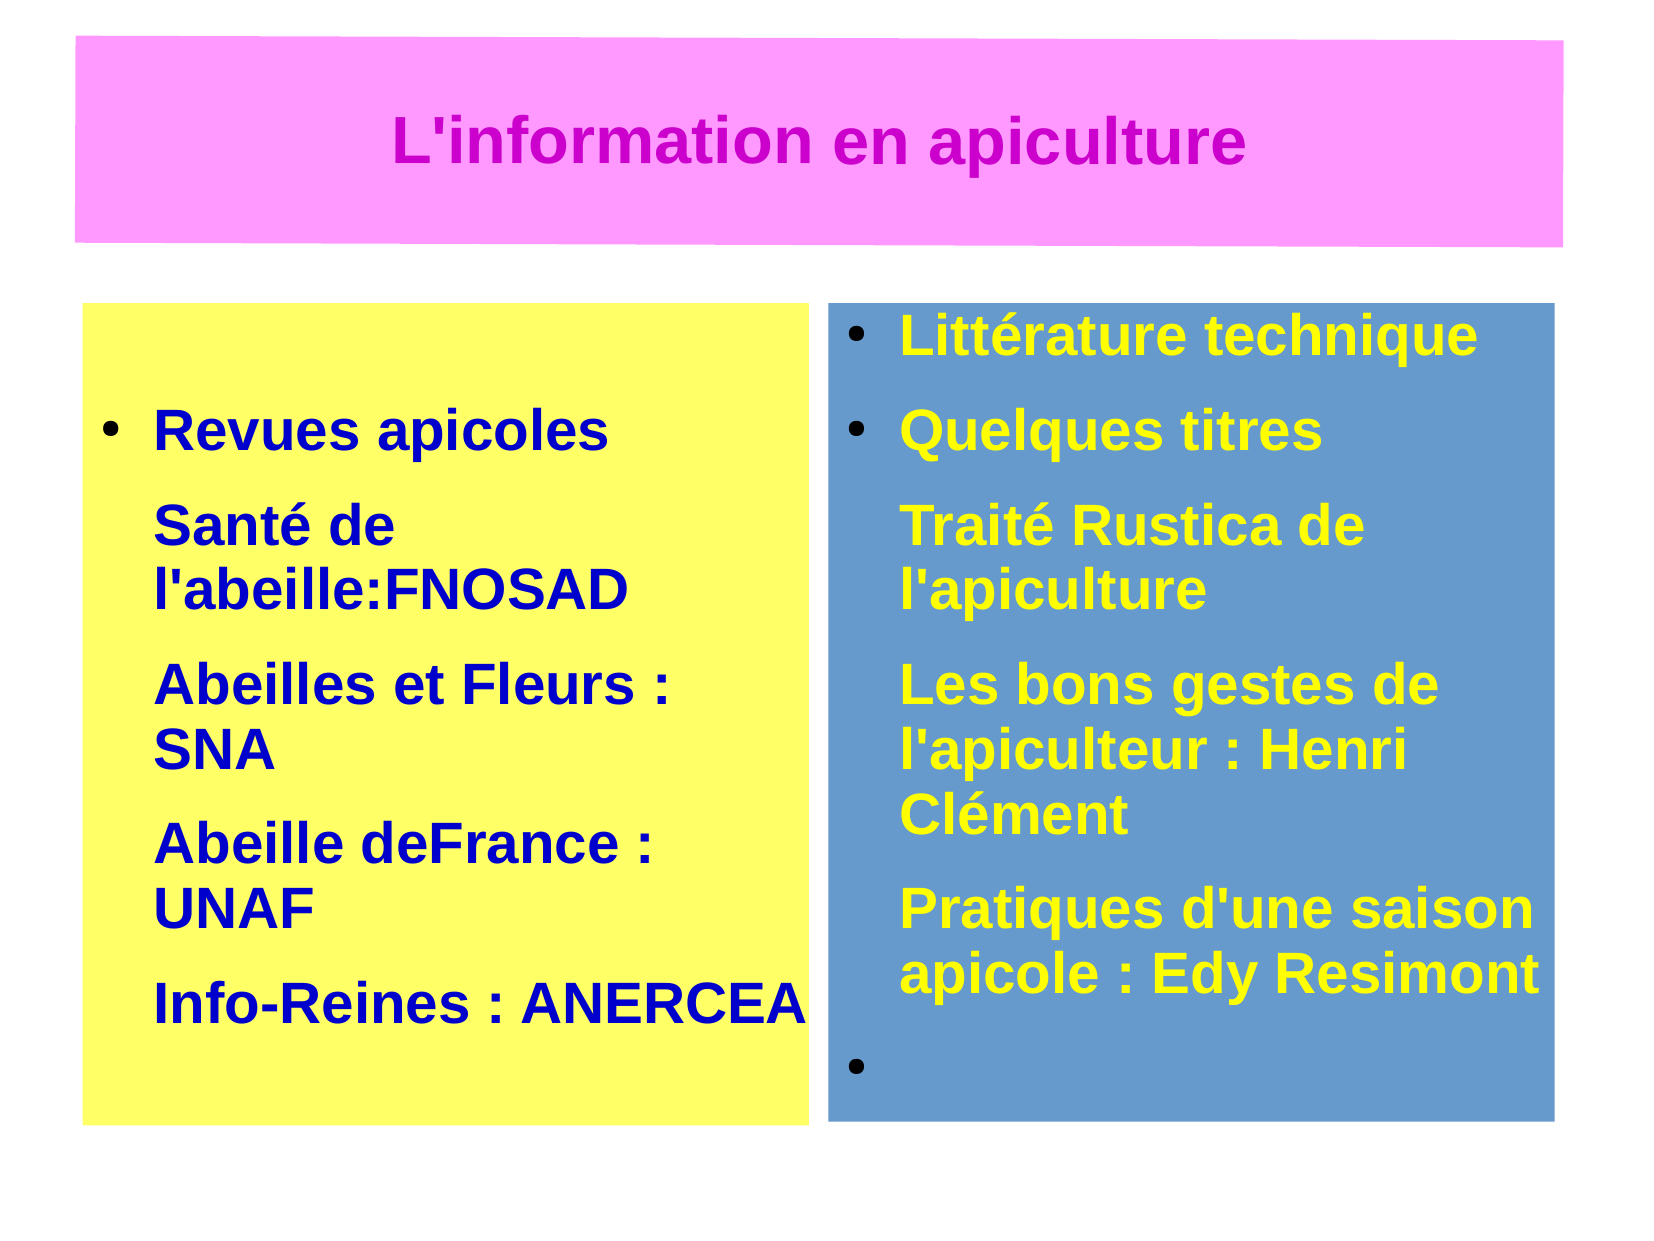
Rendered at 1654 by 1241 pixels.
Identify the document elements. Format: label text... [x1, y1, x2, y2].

list Littérature technique Quelques titres Traité Rustica de l'apiculture Les bons gestes de l'apiculteur : Henri Clément Pratiques d'une saison apicole : Edy Resimont [828, 303, 1555, 1122]
title L'information en apiculture [74, 35, 1564, 248]
list Revues apicoles Santé de l'abeille:FNOSAD Abeilles et Fleurs : SNA Abeille deFrance : UNAF Info-Reines : ANERCEA [82, 303, 809, 1126]
